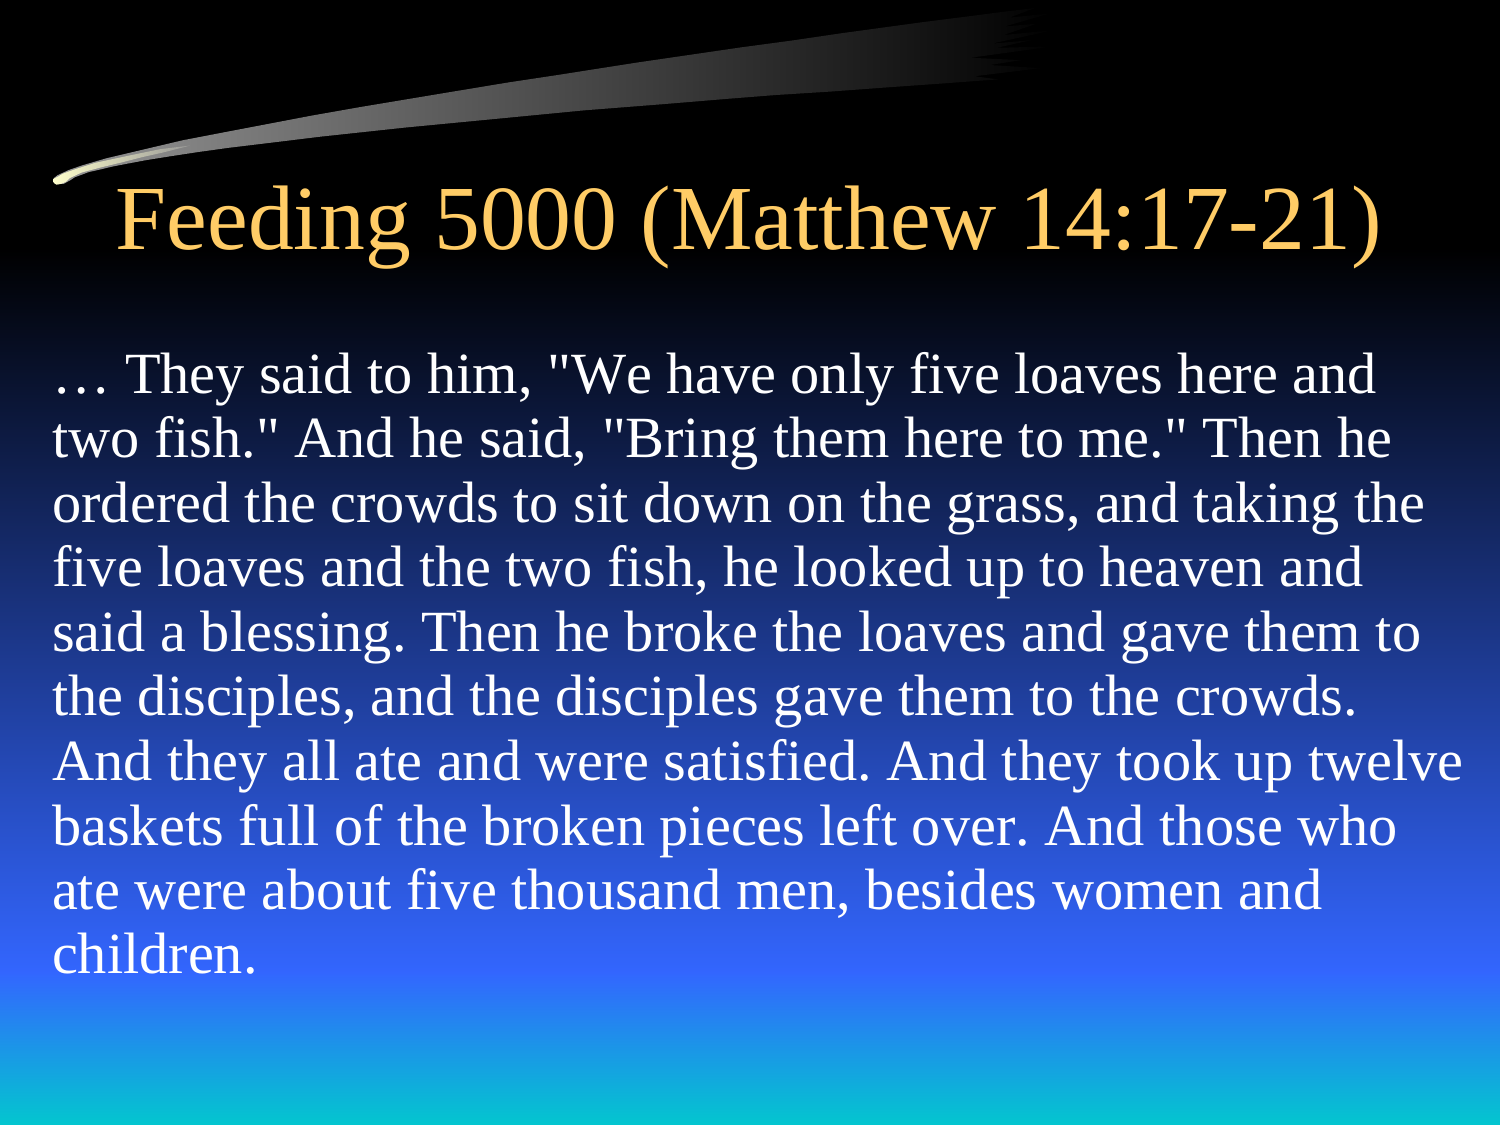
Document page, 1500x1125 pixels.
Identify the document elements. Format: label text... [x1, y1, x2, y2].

text_box … They said to him, "We have only five loaves here and two fish." And he said, "Bring them here to me." Then he ordered the crowds to sit down on the grass, and taking the five loaves and the two fish, he looked up to heaven and said a blessing. Then he broke the loaves and gave them to the disciples, and the disciples gave them to the crowds. And they all ate and were satisfied. And they took up twelve baskets full of the broken pieces left over. And those who ate were about five thousand men, besides women and children. [37, 333, 1483, 994]
title Feeding 5000 (Matthew 14:17-21) [112, 124, 1388, 313]
